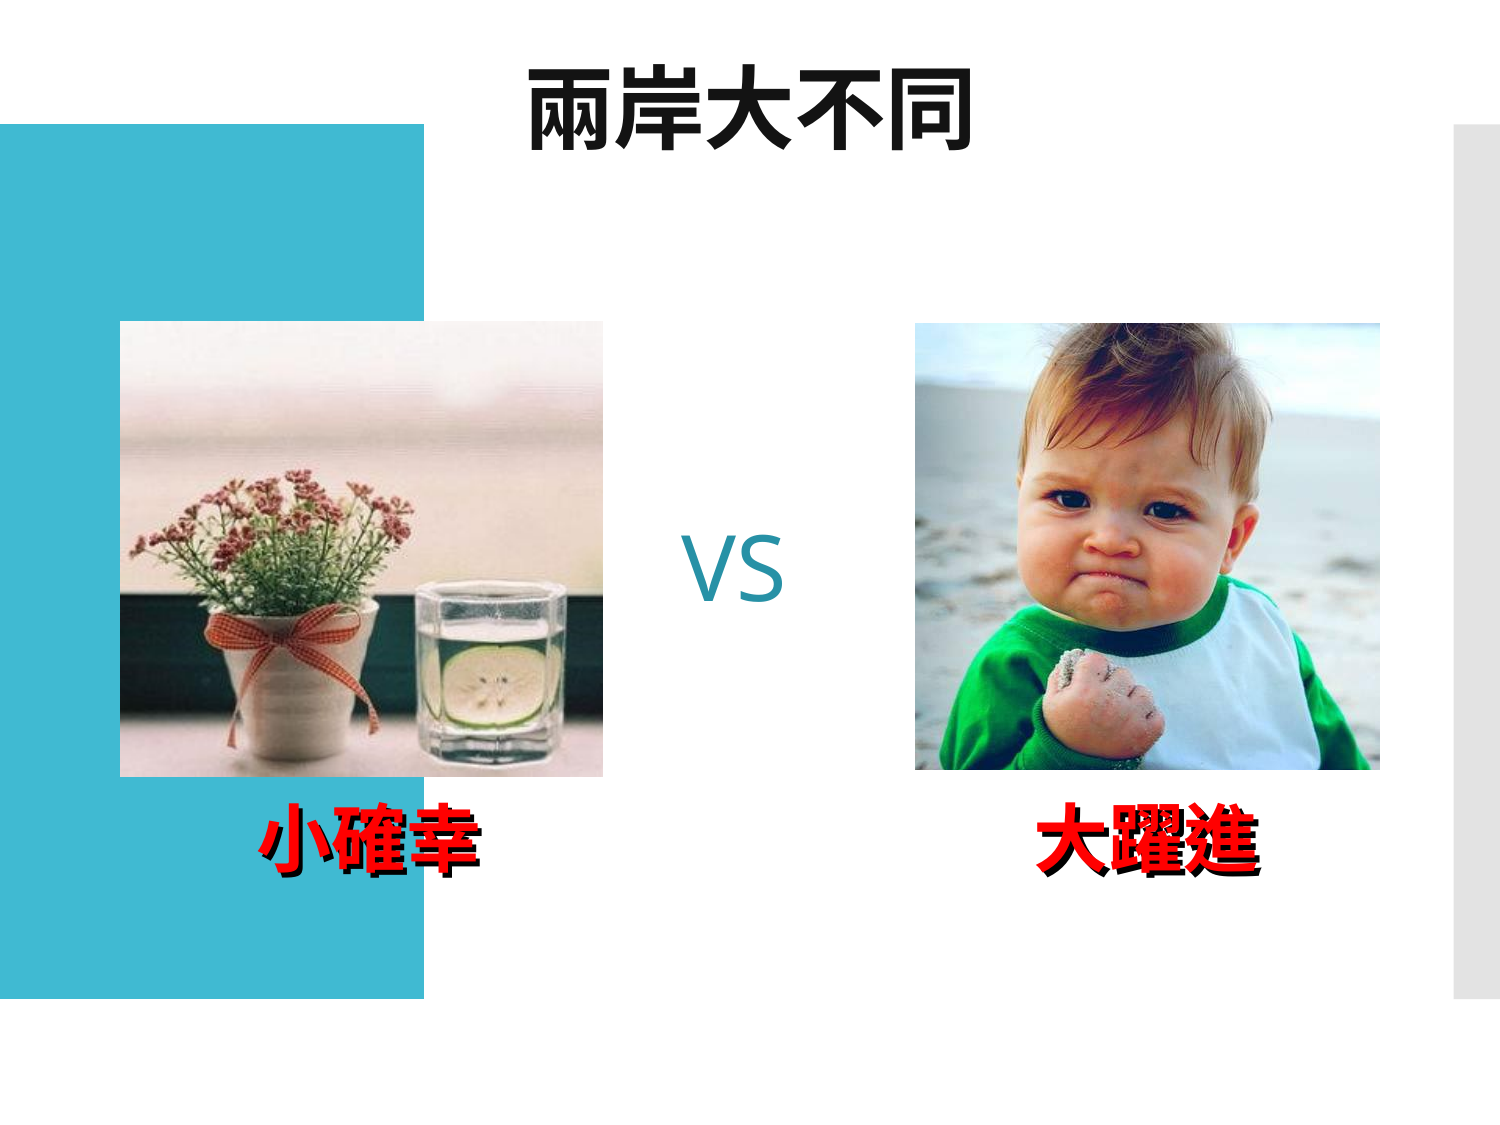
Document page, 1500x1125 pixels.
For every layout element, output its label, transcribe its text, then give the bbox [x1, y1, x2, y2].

title 兩岸大不同 [120, 0, 1381, 225]
picture [915, 318, 1381, 770]
text_box 小確幸 [241, 784, 499, 891]
picture [120, 321, 603, 777]
text_box VS [666, 502, 834, 629]
text_box 大躍進 [1018, 784, 1277, 891]
